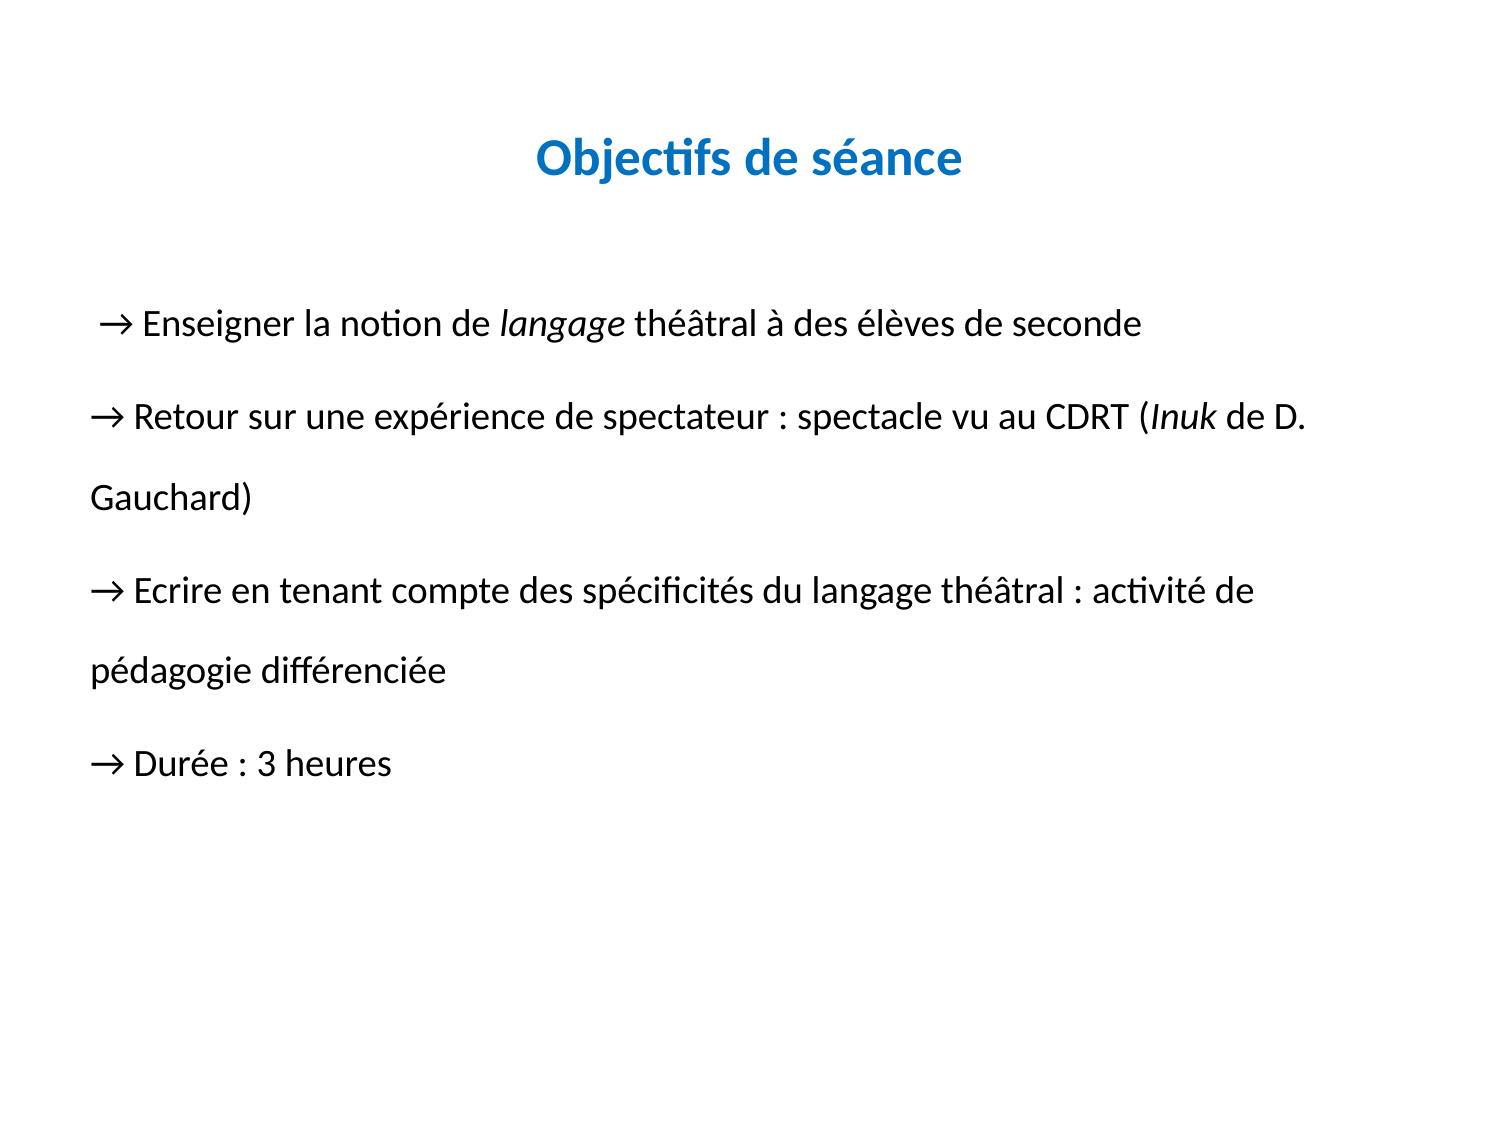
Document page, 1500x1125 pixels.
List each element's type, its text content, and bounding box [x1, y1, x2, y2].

list → Enseigner la notion de langage théâtral à des élèves de seconde → Retour sur une expérience de spectateur : spectacle vu au CDRT (Inuk de D. Gauchard) → Ecrire en tenant compte des spécificités du langage théâtral : activité de pédagogie différenciée → Durée : 3 heures [75, 262, 1425, 1005]
title Objectifs de séance [75, 45, 1425, 233]
